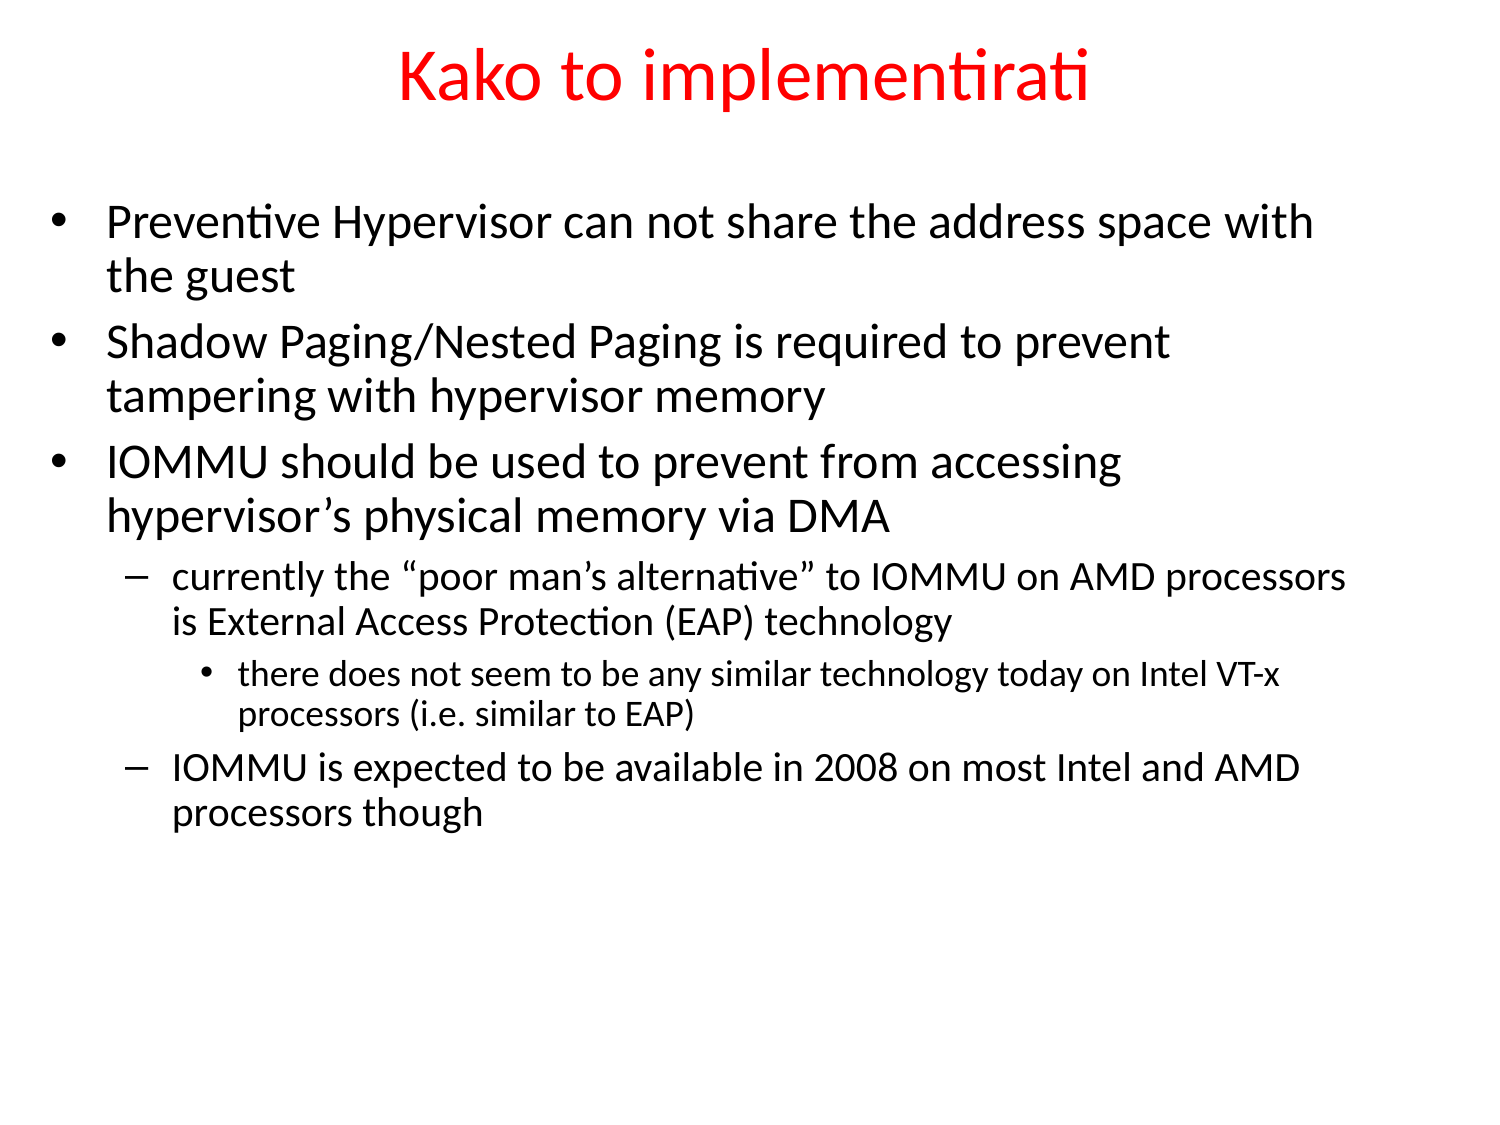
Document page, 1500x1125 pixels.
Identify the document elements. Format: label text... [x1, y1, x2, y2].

title Kako to implementirati [70, 0, 1421, 141]
list Preventive Hypervisor can not share the address space with the guest Shadow Paging/Nested Paging is required to prevent tampering with hypervisor memory IOMMU should be used to prevent from accessing hypervisor’s physical memory via DMA currently the “poor man’s alternative” to IOMMU on AMD processors is External Access Protection (EAP) technology there does not seem to be any similar technology today on Intel VT-x processors (i.e. similar to EAP) IOMMU is expected to be available in 2008 on most Intel and AMD processors though [35, 187, 1386, 931]
